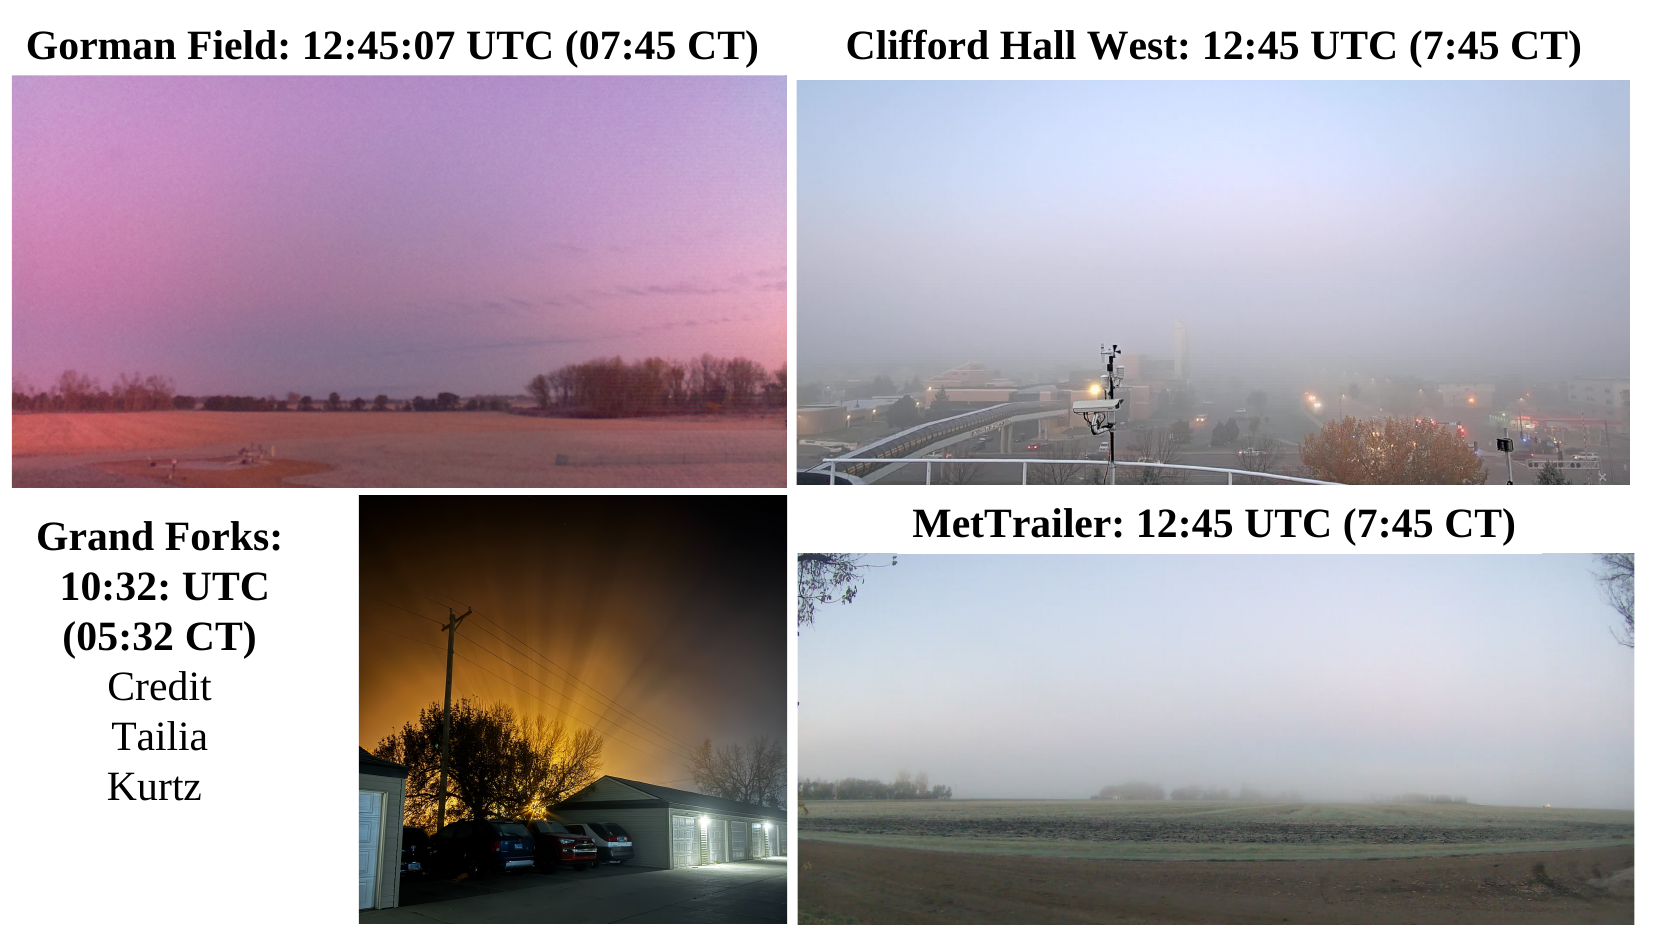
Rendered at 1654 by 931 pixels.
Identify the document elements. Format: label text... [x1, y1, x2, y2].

picture [797, 553, 1635, 925]
picture [11, 75, 787, 488]
text_box Clifford Hall West: 12:45 UTC (7:45 CT) [830, 9, 1609, 76]
text_box Grand Forks: 10:32: UTC (05:32 CT) Credit Tailia Kurtz [21, 501, 299, 817]
text_box MetTrailer: 12:45 UTC (7:45 CT) [897, 488, 1543, 554]
text_box Gorman Field: 12:45:07 UTC (07:45 CT) [11, 9, 786, 76]
picture [358, 495, 788, 924]
picture [796, 80, 1630, 485]
